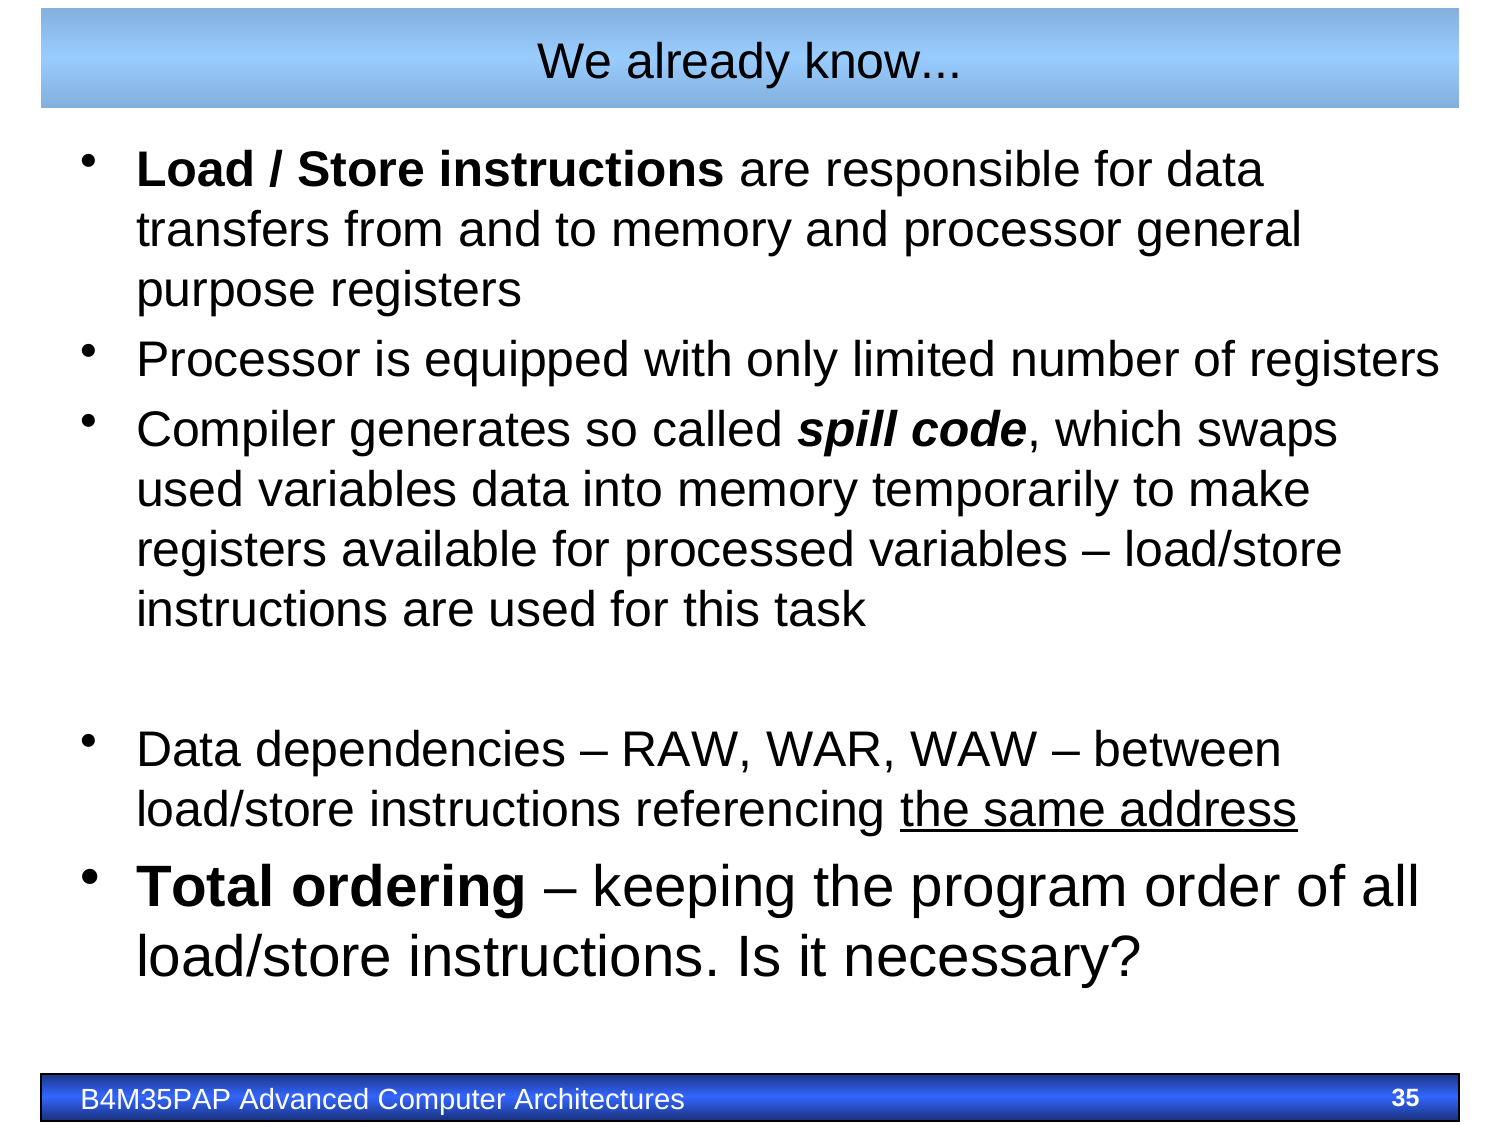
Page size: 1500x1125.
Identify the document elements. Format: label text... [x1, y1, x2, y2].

list Load / Store instructions are responsible for data transfers from and to memory and processor general purpose registers Processor is equipped with only limited number of registers Compiler generates so called spill code, which swaps used variables data into memory temporarily to make registers available for processed variables – load/store instructions are used for this task Data dependencies – RAW, WAR, WAW – between load/store instructions referencing the same address Total ordering – keeping the program order of all load/store instructions. Is it necessary? [64, 129, 1459, 1000]
title We already know... [41, 8, 1459, 108]
